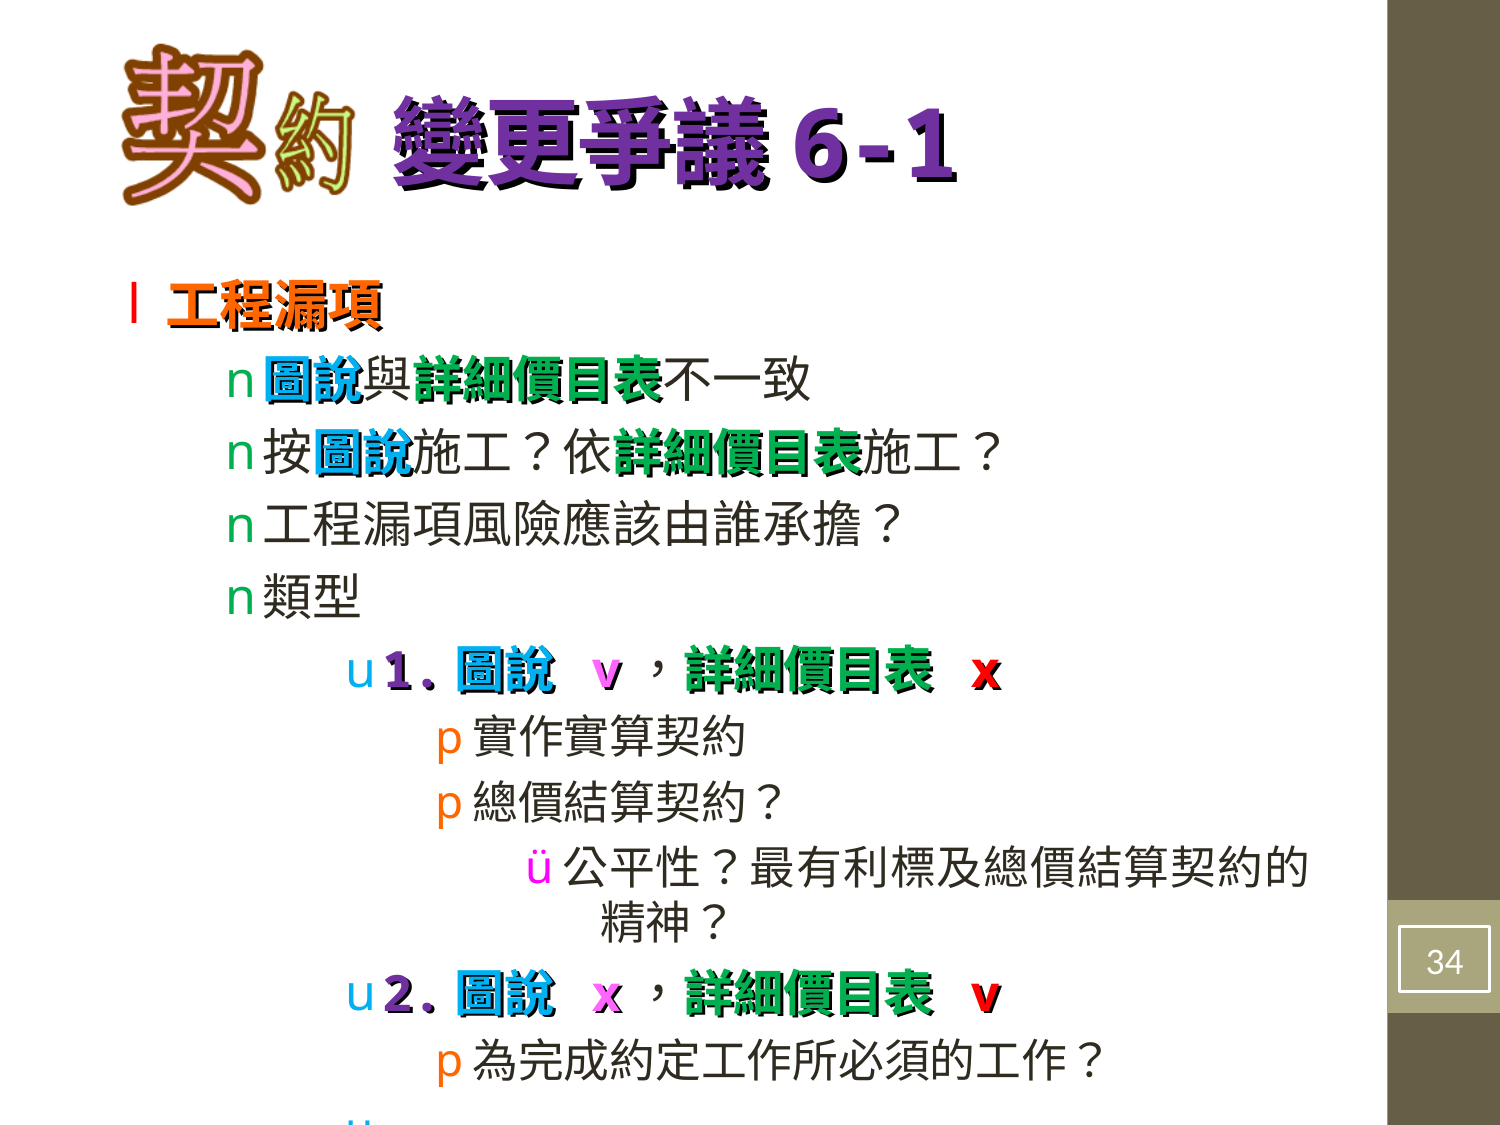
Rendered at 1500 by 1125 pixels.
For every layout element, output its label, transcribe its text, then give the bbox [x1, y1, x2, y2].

title 變更爭議6-1 [75, 45, 1326, 233]
text_box 34 [1399, 926, 1490, 992]
picture [100, 36, 368, 211]
list 工程漏項 圖說與詳細價目表不一致 按圖說施工？依詳細價目表施工？ 工程漏項風險應該由誰承擔？ 類型 1.圖說 v，詳細價目表 x 實作實算契約 總價結算契約？ 公平性？最有利標及總價結算契約的精神？ 2.圖說 x，詳細價目表 v 為完成約定工作所必須的工作？ [75, 262, 1326, 1095]
